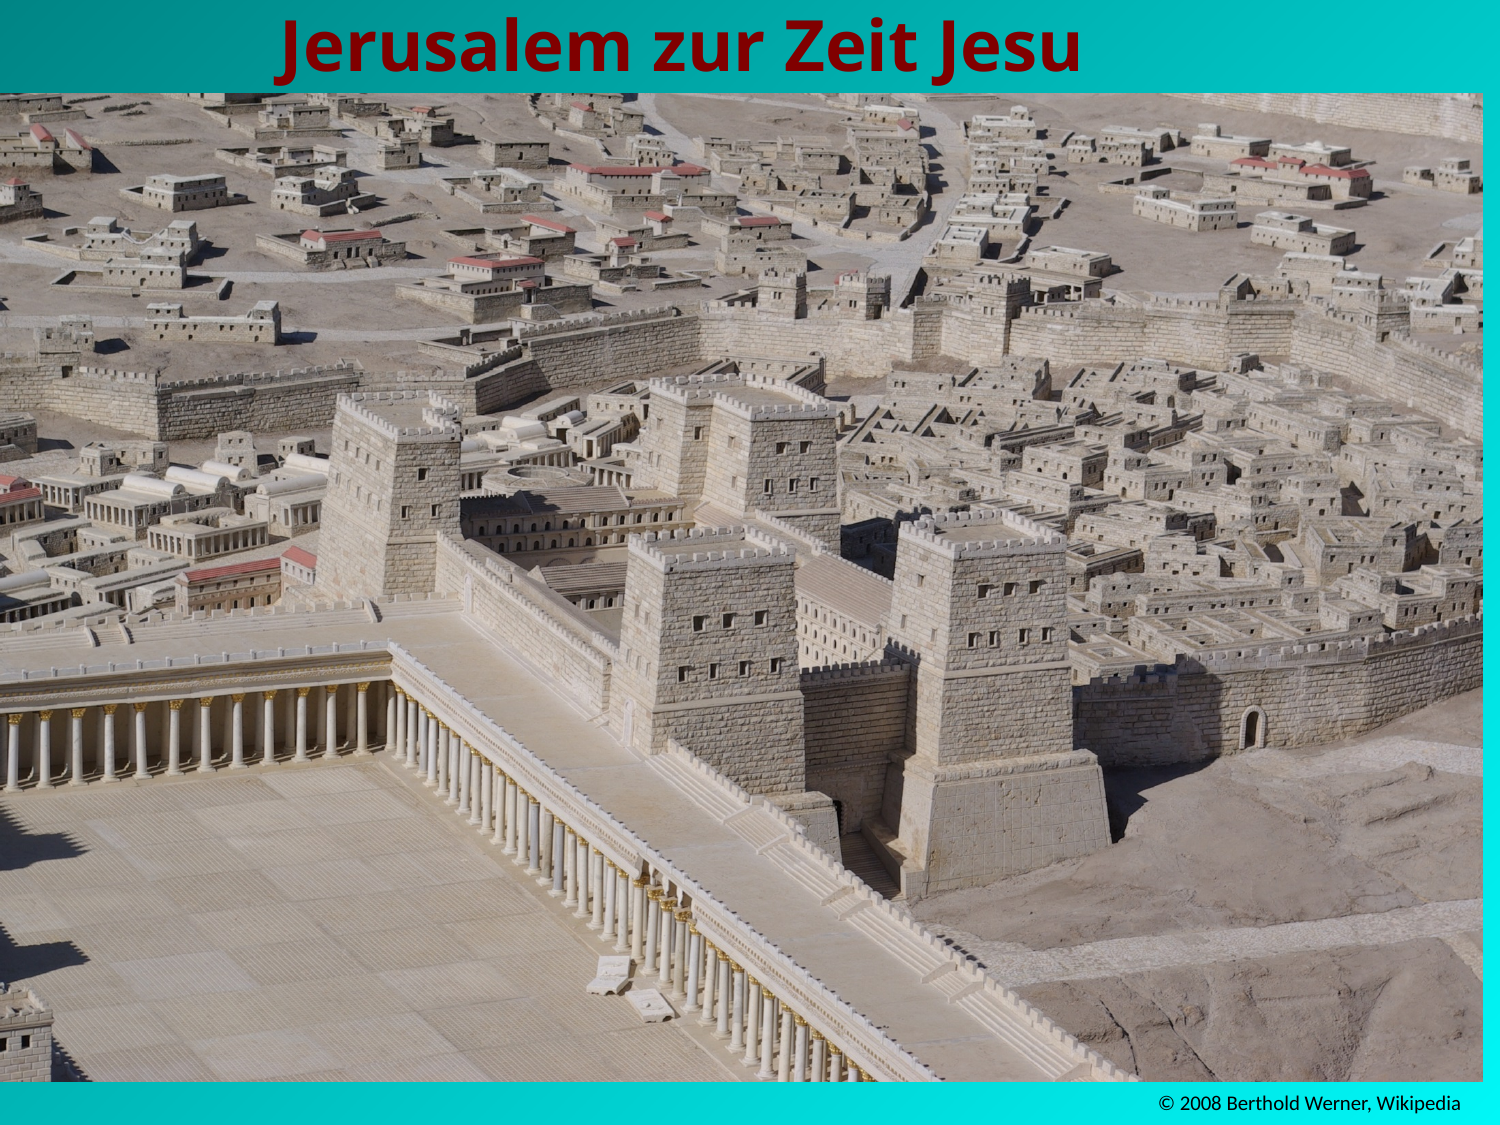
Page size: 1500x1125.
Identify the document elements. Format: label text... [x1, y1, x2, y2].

text_box Jerusalem zur Zeit Jesu [265, 0, 1109, 93]
text_box © 2008 Berthold Werner, Wikipedia [1144, 1082, 1476, 1121]
picture [0, 0, 1500, 1125]
